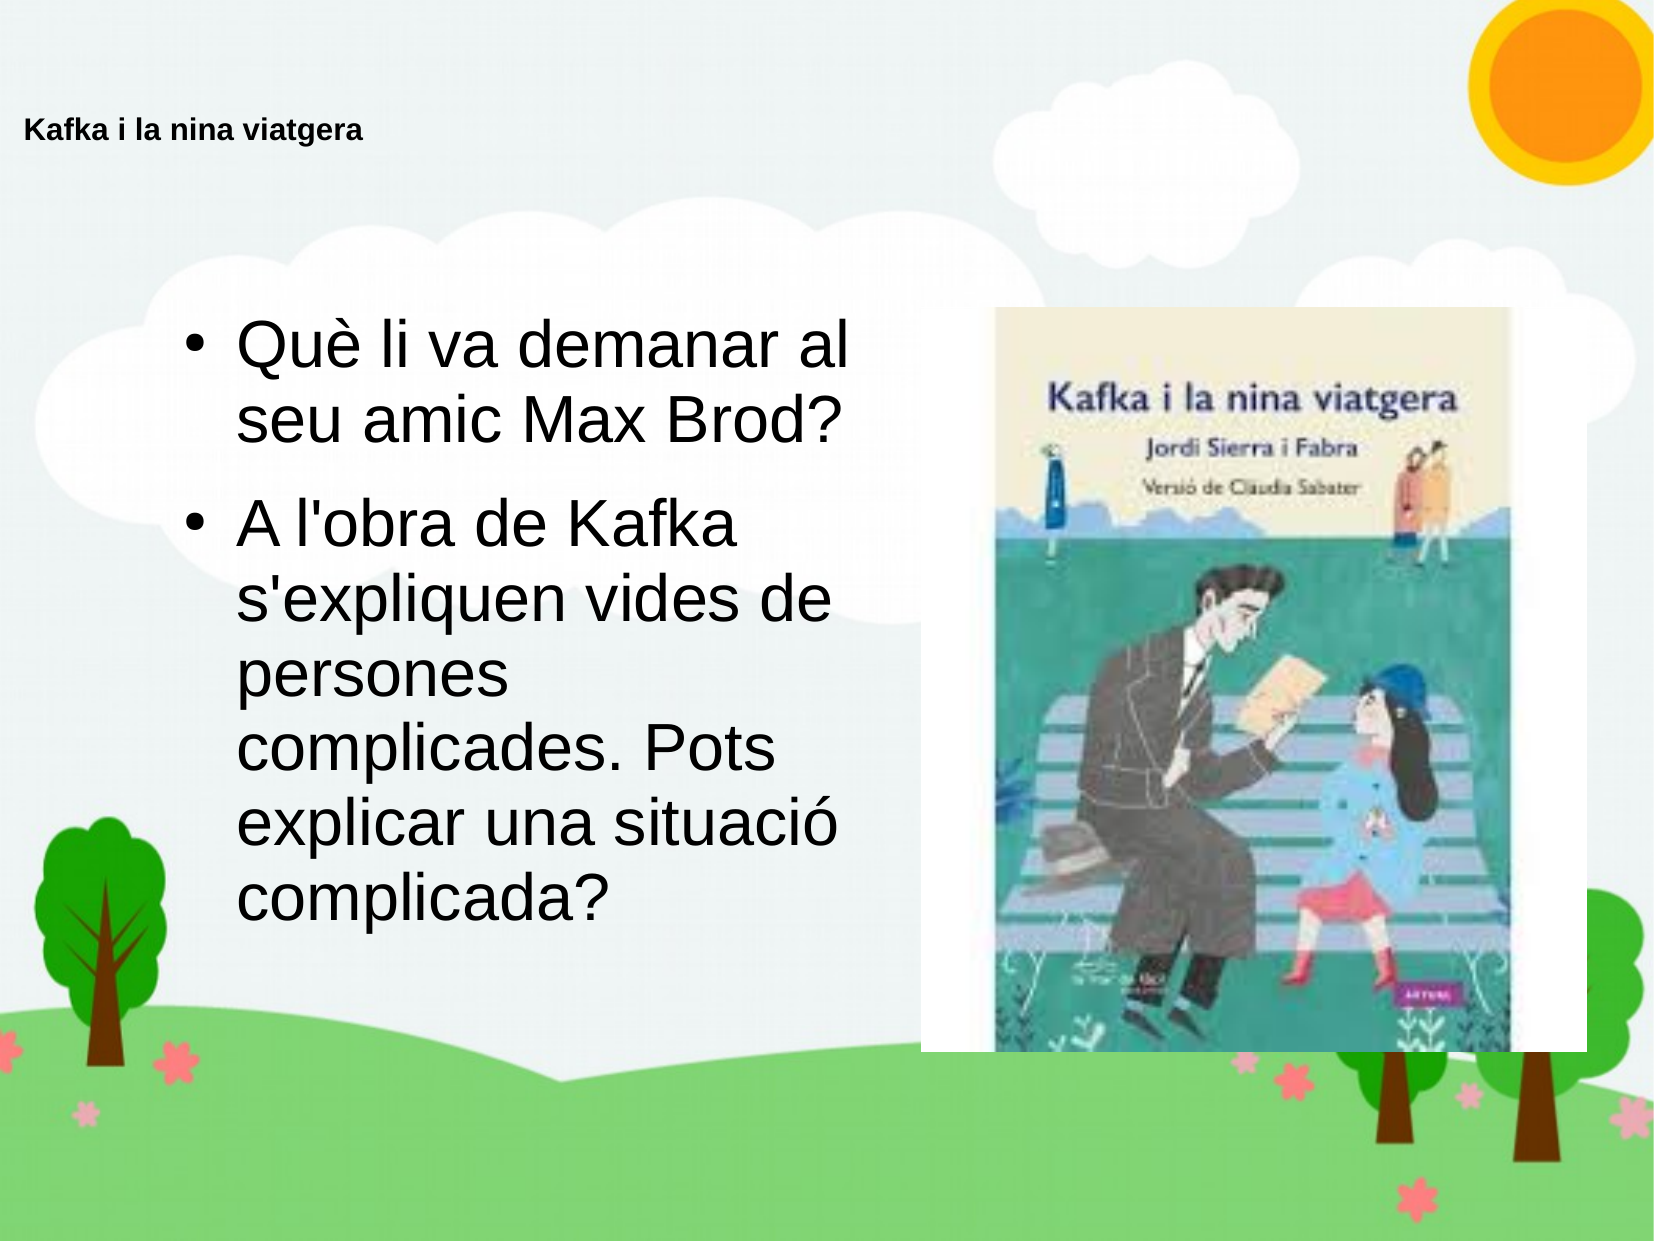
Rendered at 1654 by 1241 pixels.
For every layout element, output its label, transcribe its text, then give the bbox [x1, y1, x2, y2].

picture [0, 0, 1654, 1241]
list Què li va demanar al seu amic Max Brod? A l'obra de Kafka s'expliquen vides de persones complicades. Pots explicar una situació complicada? [165, 307, 863, 1204]
title Kafka i la nina viatgera [23, 82, 1489, 178]
